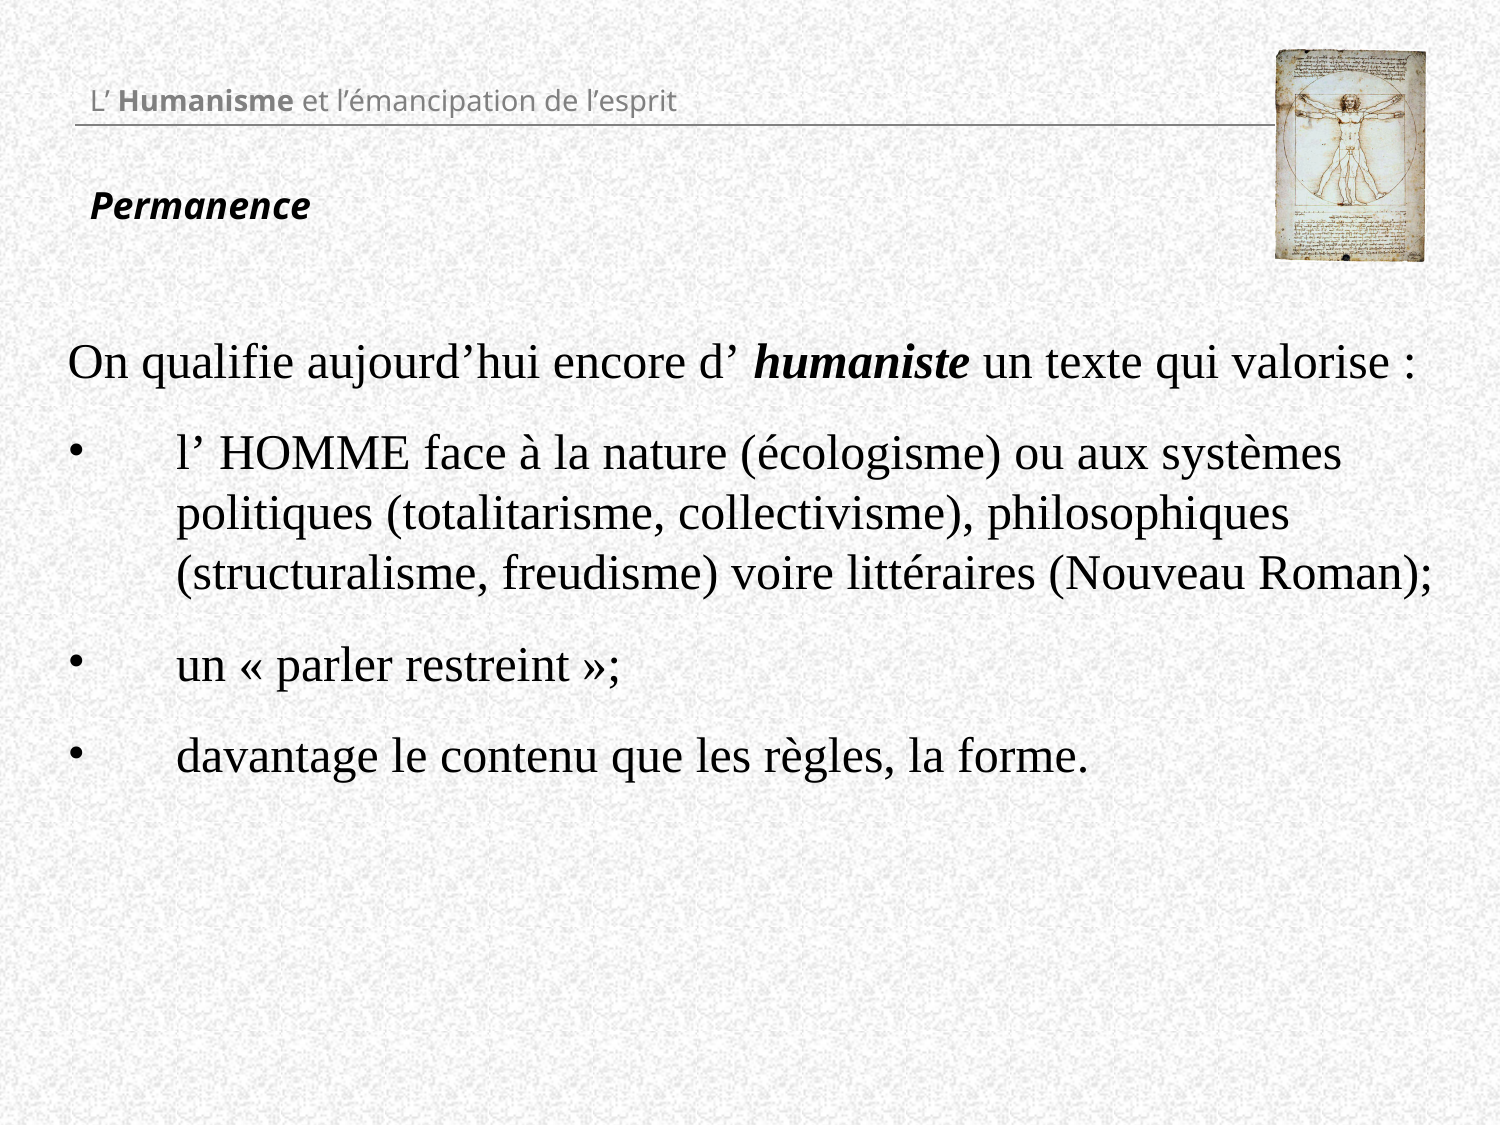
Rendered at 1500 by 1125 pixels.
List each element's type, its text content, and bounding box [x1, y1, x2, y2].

picture [0, 0, 1500, 1125]
text_box Permanence [75, 174, 388, 236]
text_box L’ Humanisme et l’émancipation de l’esprit [74, 74, 1275, 126]
text_box On qualifie aujourd’hui encore d’ humaniste un texte qui valorise : l’ HOMME face à la nature (écologisme) ou aux systèmes politiques (totalitarisme, collectivisme), philosophiques (structuralisme, freudisme) voire littéraires (Nouveau Roman); un « parler restreint »; davantage le contenu que les règles, la forme. [52, 320, 1463, 791]
